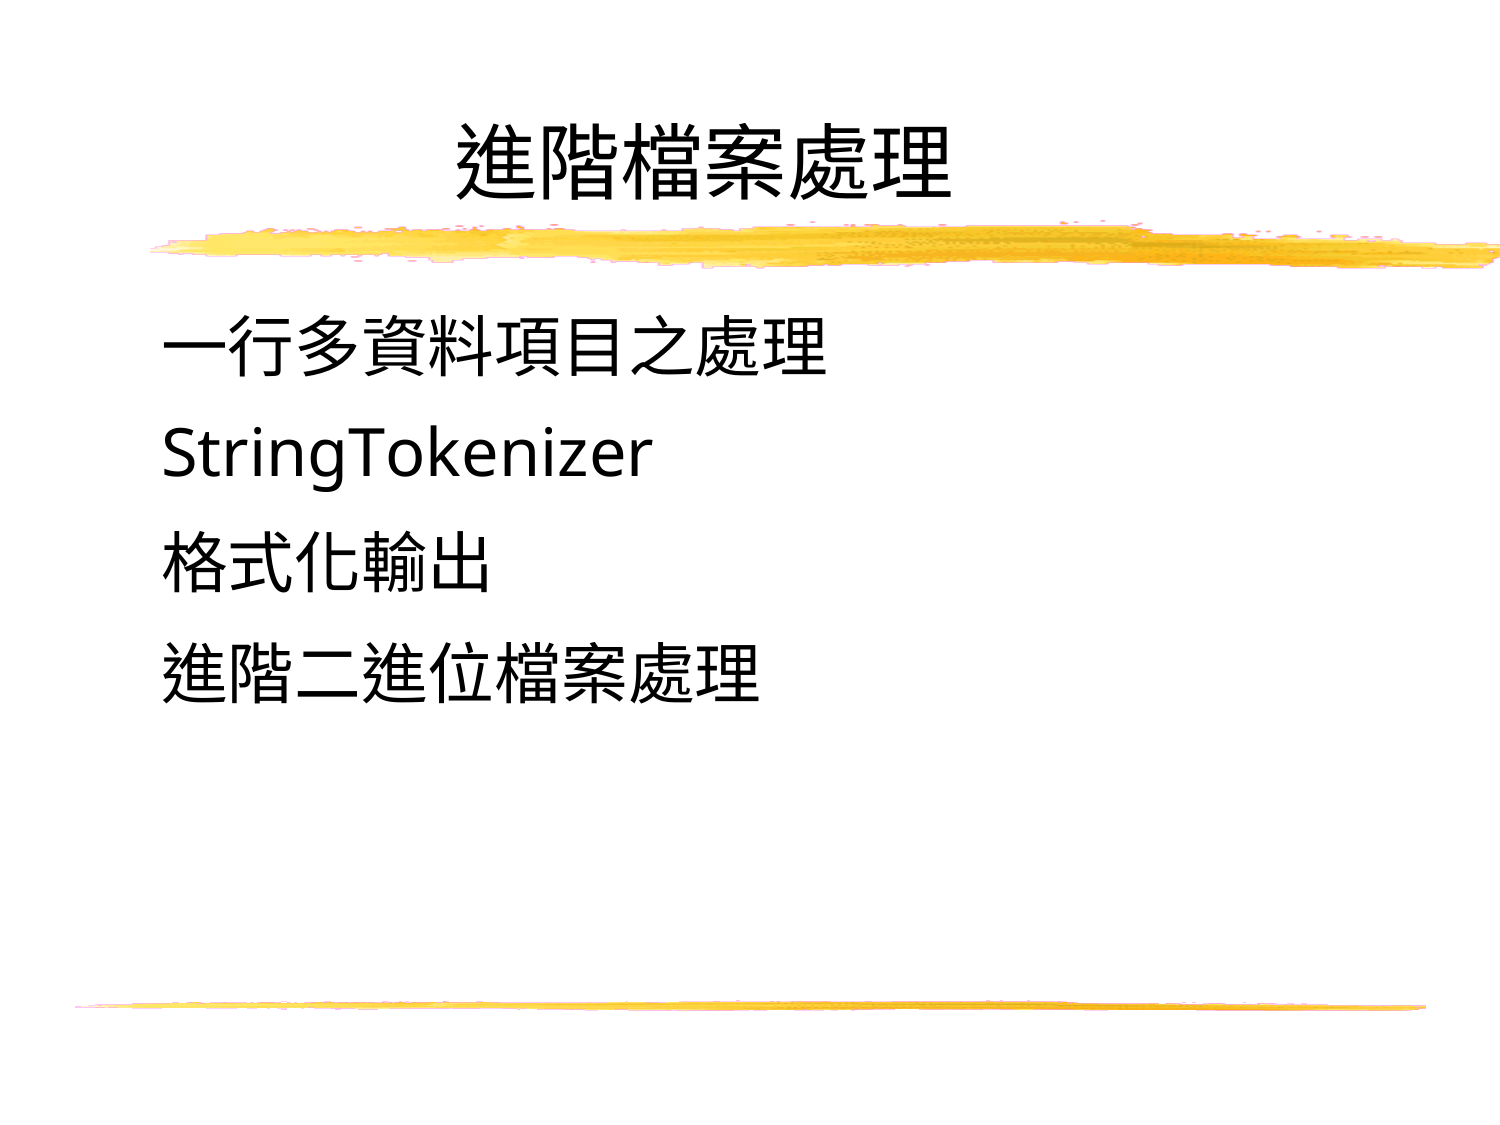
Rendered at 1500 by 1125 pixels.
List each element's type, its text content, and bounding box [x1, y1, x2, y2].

list 一行多資料項目之處理 StringTokenizer 格式化輸出 進階二進位檔案處理 [146, 285, 1397, 938]
picture [75, 999, 1426, 1013]
title 進階檔案處理 [66, 37, 1342, 225]
picture [150, 215, 1500, 279]
